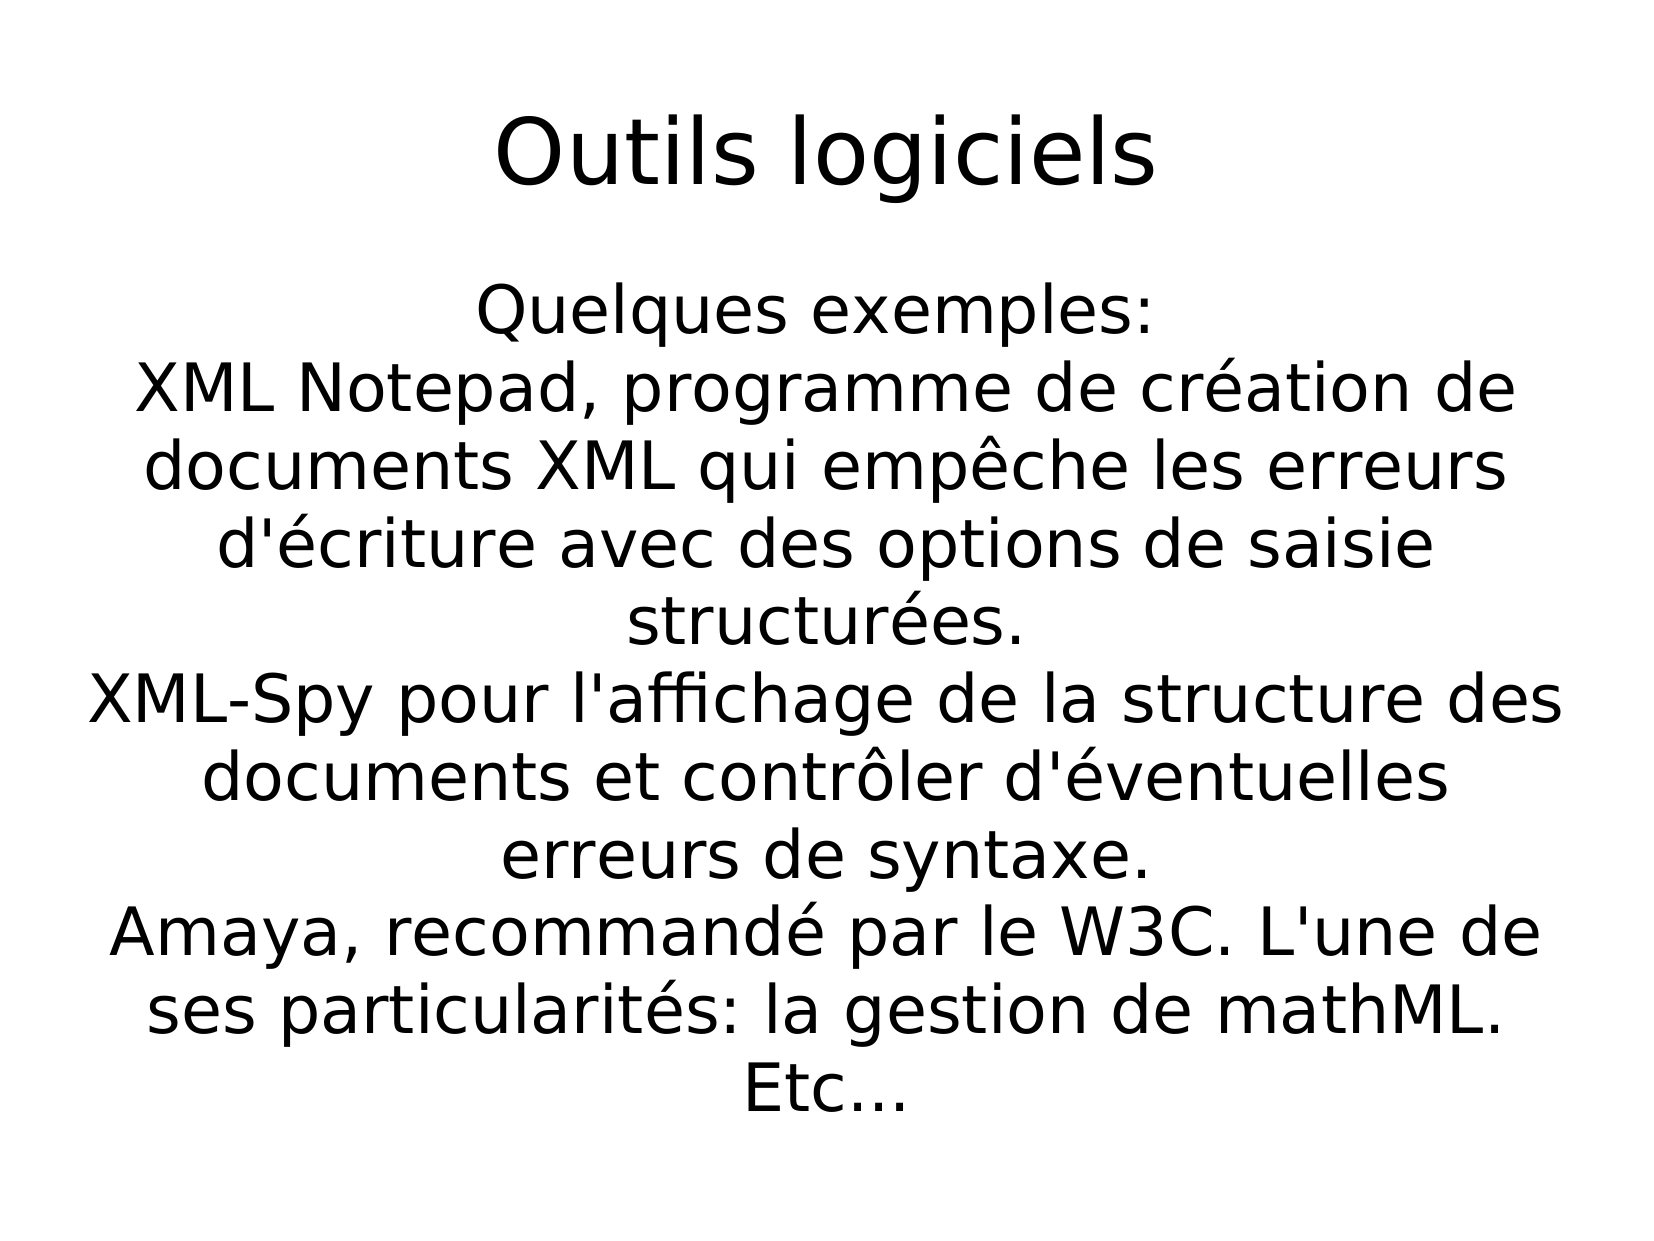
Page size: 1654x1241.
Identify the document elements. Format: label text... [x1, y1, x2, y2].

title Outils logiciels [82, 49, 1571, 257]
subtitle Quelques exemples: XML Notepad, programme de création de documents XML qui empêche les erreurs d'écriture avec des options de saisie structurées. XML-Spy pour l'affichage de la structure des documents et contrôler d'éventuelles erreurs de syntaxe. Amaya, recommandé par le W3C. L'une de ses particularités: la gestion de mathML. Etc... [82, 271, 1571, 1128]
